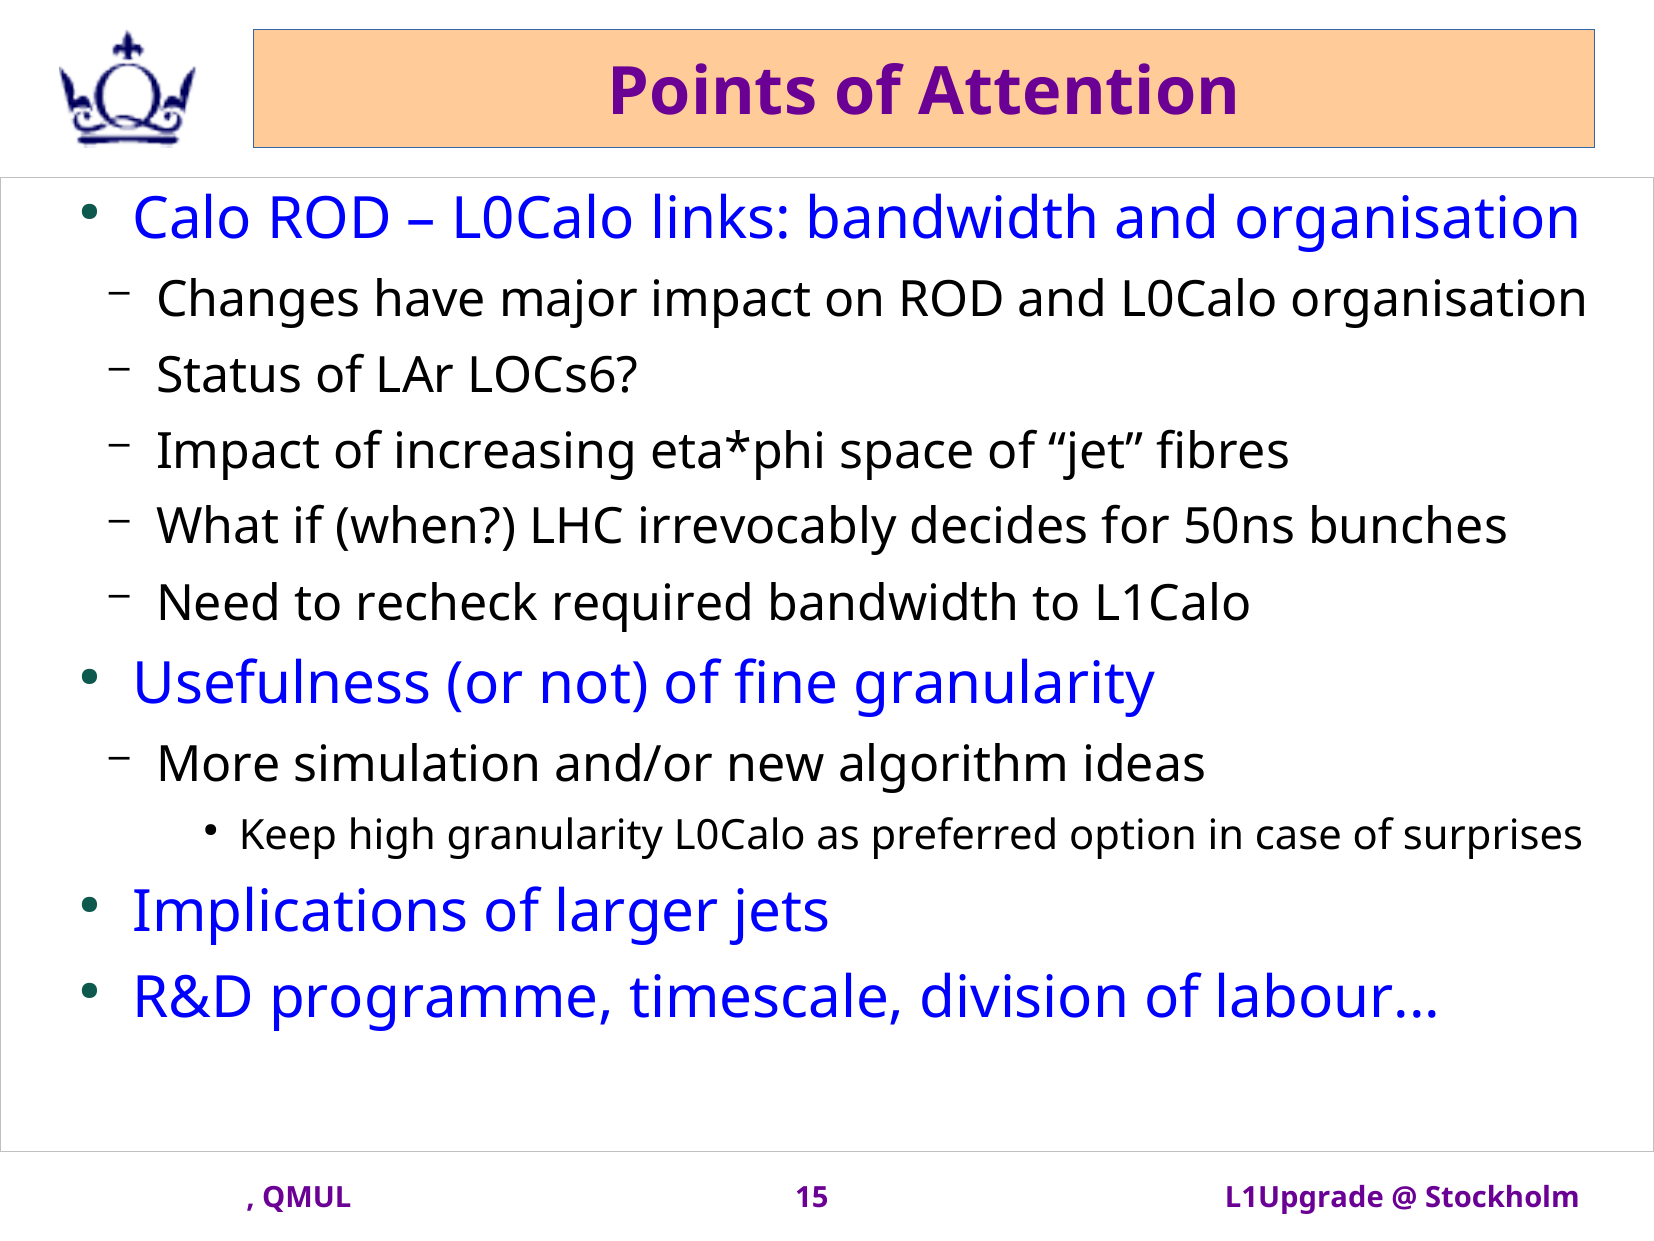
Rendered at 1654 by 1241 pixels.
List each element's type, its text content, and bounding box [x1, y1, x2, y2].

picture [59, 29, 200, 148]
title Points of Attention [253, 29, 1595, 148]
list Calo ROD – L0Calo links: bandwidth and organisation Changes have major impact on ROD and L0Calo organisation Status of LAr LOCs6? Impact of increasing eta*phi space of “jet” fibres What if (when?) LHC irrevocably decides for 50ns bunches Need to recheck required bandwidth to L1Calo Usefulness (or not) of fine granularity More simulation and/or new algorithm ideas Keep high granularity L0Calo as preferred option in case of surprises Implications of larger jets R&D programme, timescale, division of labour... [61, 181, 1605, 1149]
